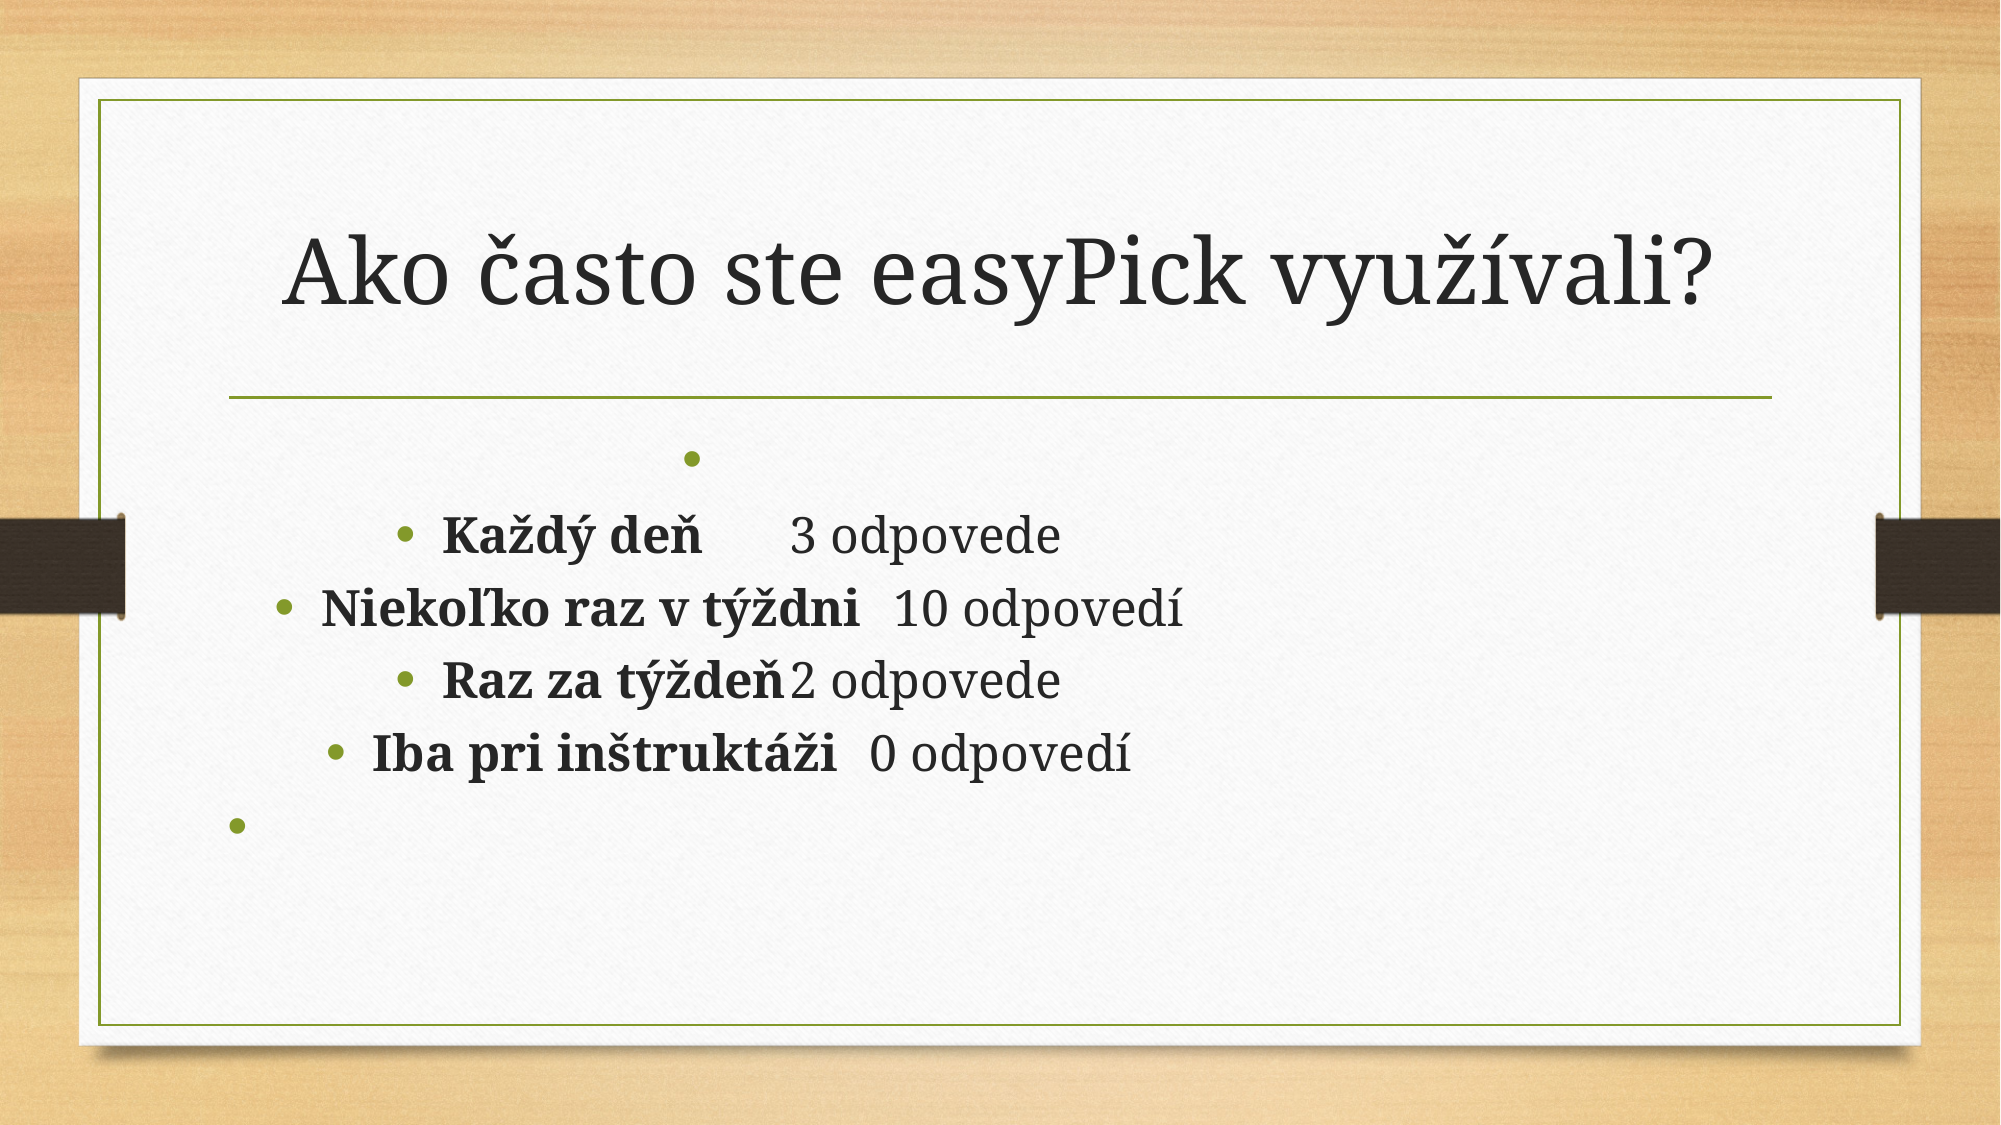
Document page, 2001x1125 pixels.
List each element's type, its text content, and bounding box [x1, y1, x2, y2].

title Ako často ste easyPick využívali? [212, 161, 1788, 376]
list Každý deň 3 odpovede Niekoľko raz v týždni 10 odpovedí Raz za týždeň 2 odpovede Iba pri inštruktáži 0 odpovedí [212, 419, 1788, 964]
